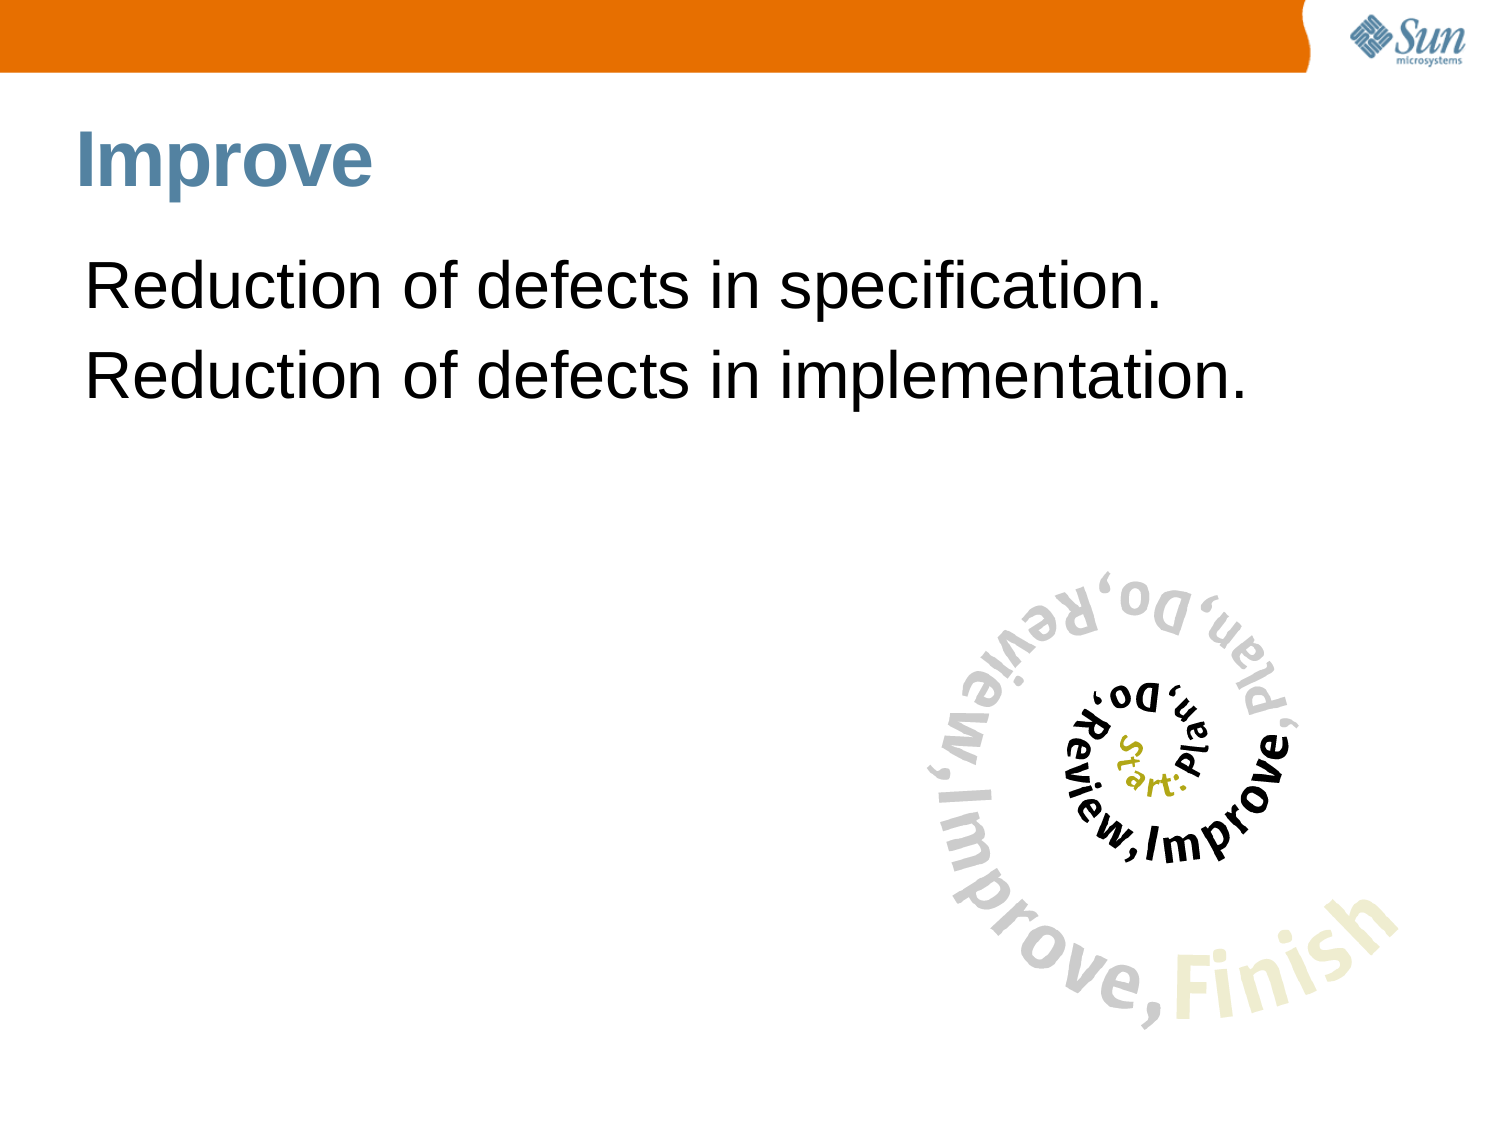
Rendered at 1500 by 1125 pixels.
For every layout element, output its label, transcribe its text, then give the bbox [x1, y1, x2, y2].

text_box [915, 546, 1418, 1049]
picture [844, 487, 1491, 1112]
list Reduction of defects in specification. Reduction of defects in implementation. [64, 257, 1402, 1017]
title Improve [75, 122, 1438, 228]
picture [0, 0, 1500, 75]
